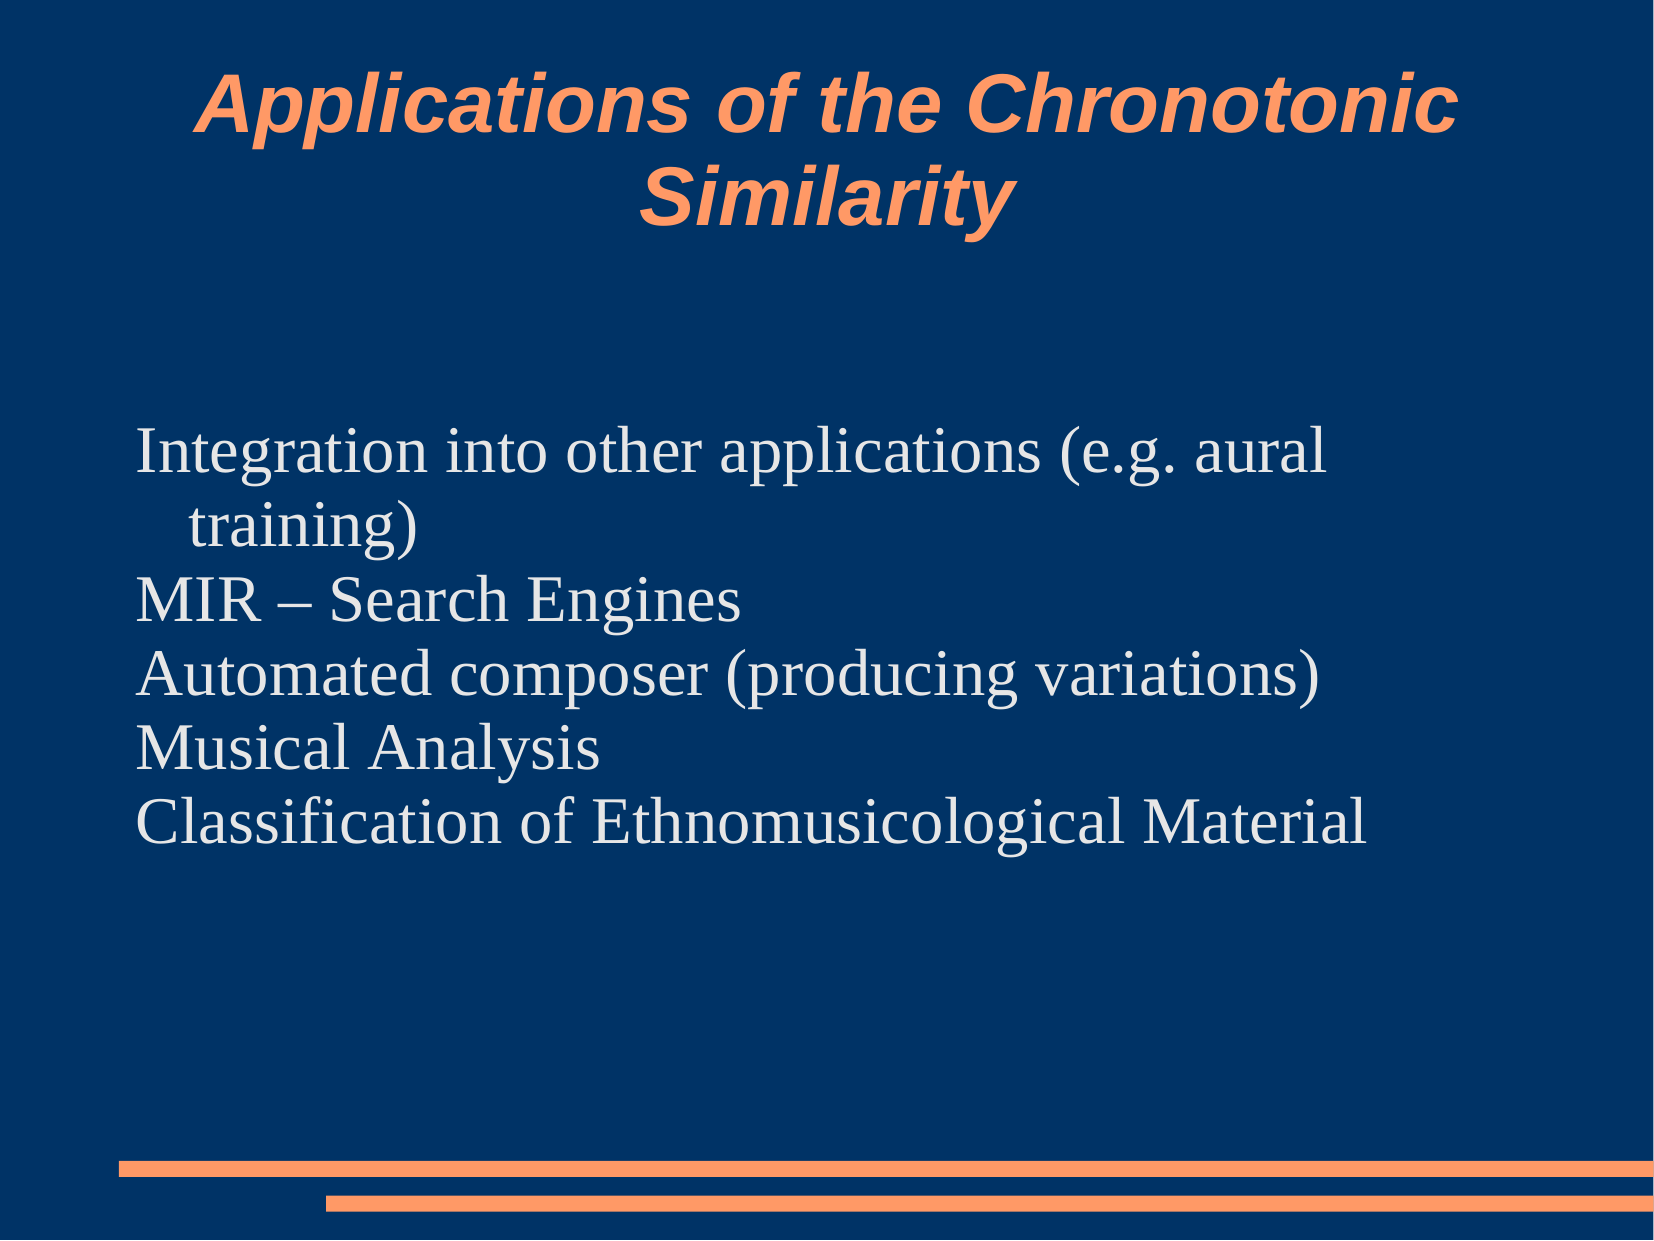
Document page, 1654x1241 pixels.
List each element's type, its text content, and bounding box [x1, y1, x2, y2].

title Applications of the Chronotonic Similarity [121, 46, 1534, 254]
list Integration into other applications (e.g. aural training) MIR – Search Engines Automated composer (producing variations) Musical Analysis Classification of Ethnomusicological Material [118, 413, 1558, 948]
